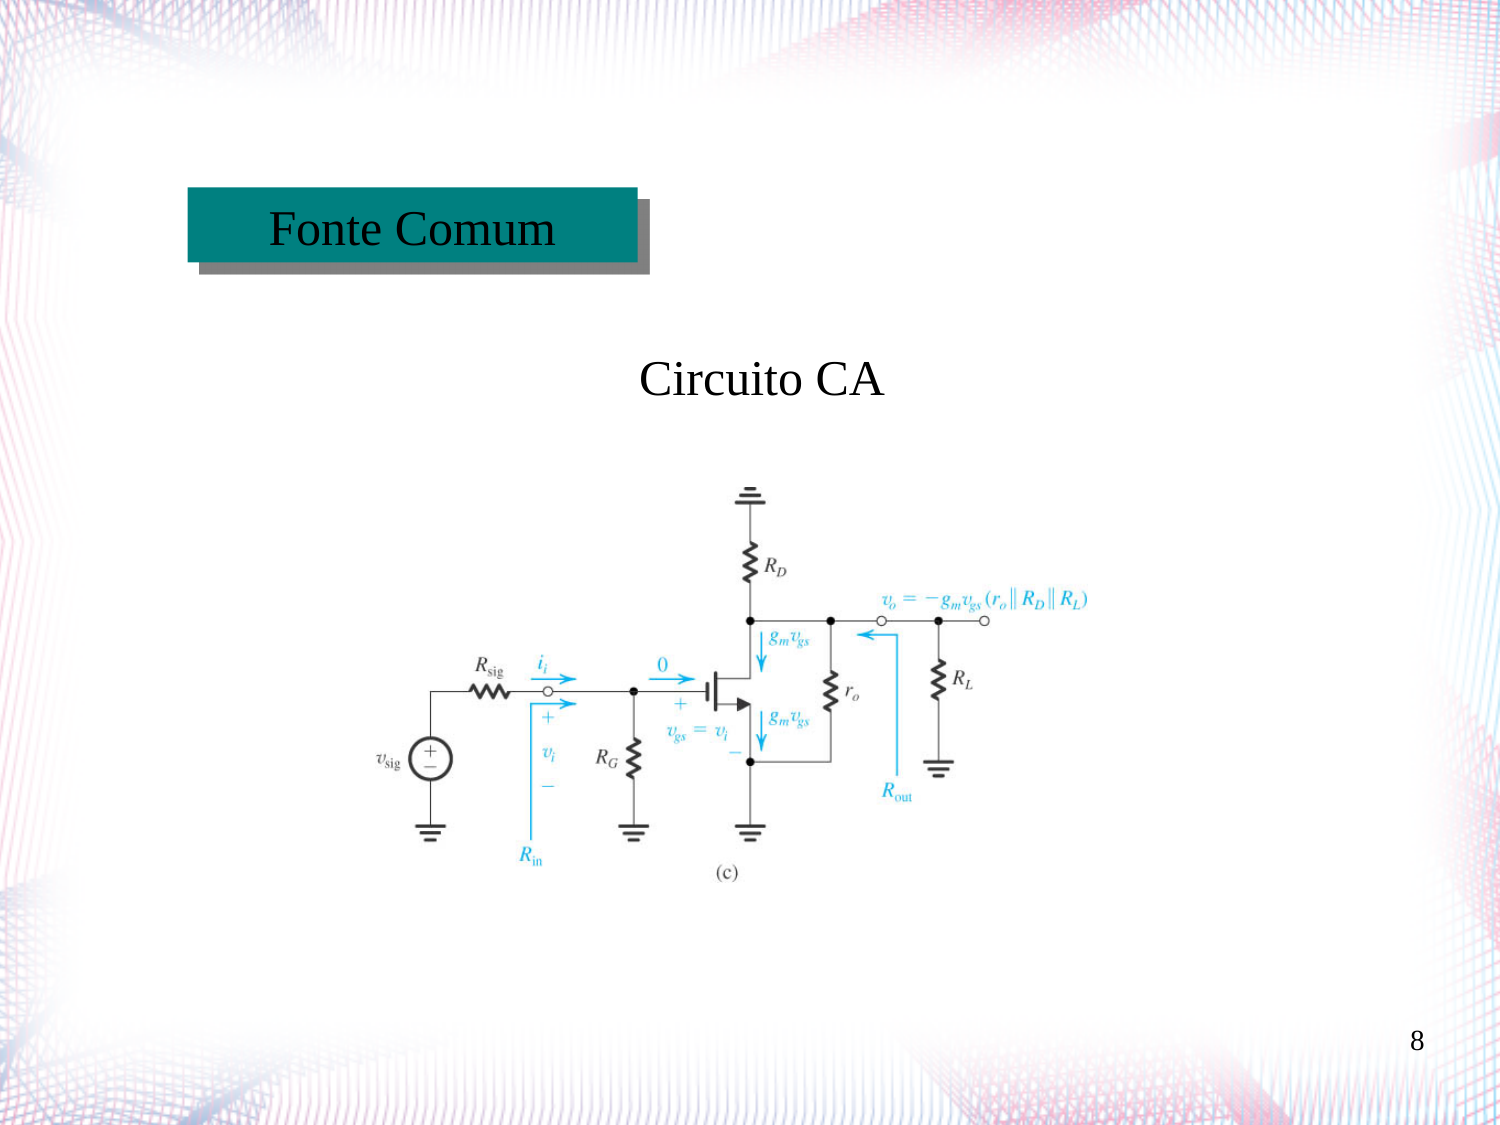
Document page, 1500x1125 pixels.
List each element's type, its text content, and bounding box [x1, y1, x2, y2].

text_box Fonte Comum [187, 187, 638, 263]
text_box Circuito CA [624, 337, 901, 413]
picture [0, 0, 1500, 1125]
